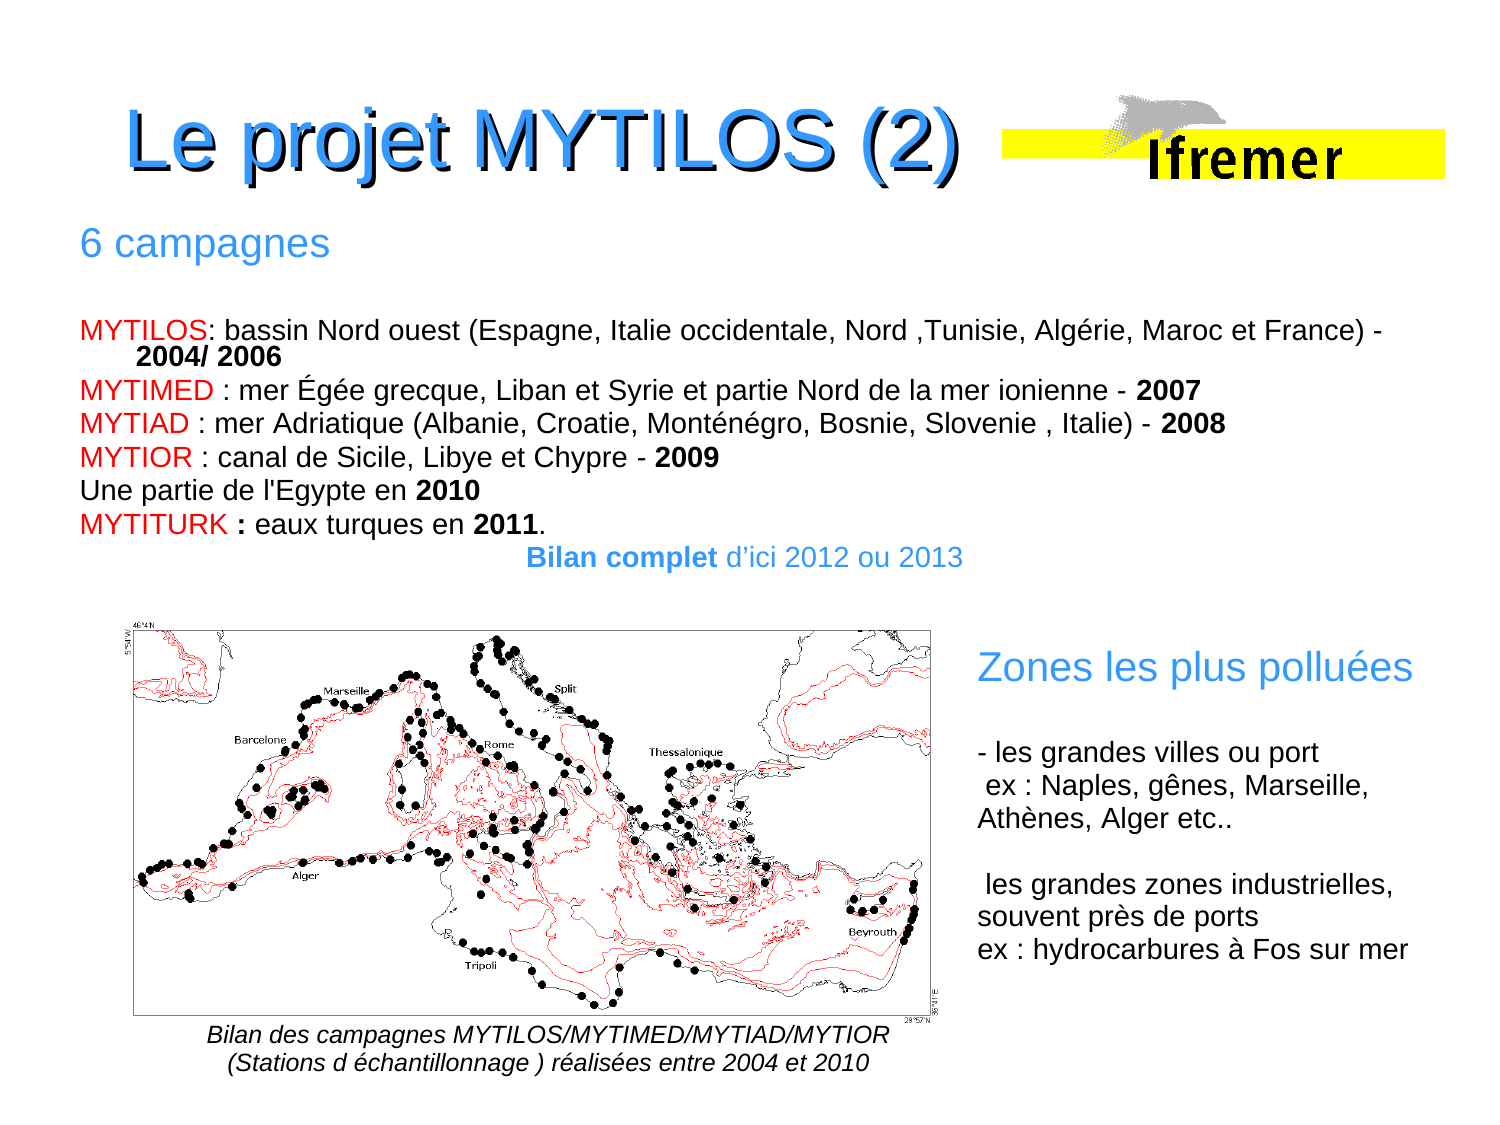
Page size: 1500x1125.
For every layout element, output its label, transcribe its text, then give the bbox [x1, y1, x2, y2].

title Le projet MYTILOS (2) [74, 45, 1010, 233]
text_box Bilan des campagnes MYTILOS/MYTIMED/MYTIAD/MYTIOR (Stations d échantillonnage ) réalisées entre 2004 et 2010 [135, 1013, 963, 1085]
list 6 campagnes MYTILOS: bassin Nord ouest (Espagne, Italie occidentale, Nord ,Tunisie, Algérie, Maroc et France) - 2004/ 2006 MYTIMED : mer Égée grecque, Liban et Syrie et partie Nord de la mer ionienne - 2007 MYTIAD : mer Adriatique (Albanie, Croatie, Monténégro, Bosnie, Slovenie , Italie) - 2008 MYTIOR : canal de Sicile, Libye et Chypre - 2009 Une partie de l'Egypte en 2010 MYTITURK : eaux turques en 2011. Bilan complet d’ici 2012 ou 2013 [64, 219, 1426, 601]
picture [998, 90, 1448, 182]
picture [112, 609, 951, 1036]
text_box Zones les plus polluées - les grandes villes ou port ex : Naples, gênes, Marseille, Athènes, Alger etc.. les grandes zones industrielles, souvent près de ports ex : hydrocarbures à Fos sur mer [962, 635, 1447, 974]
